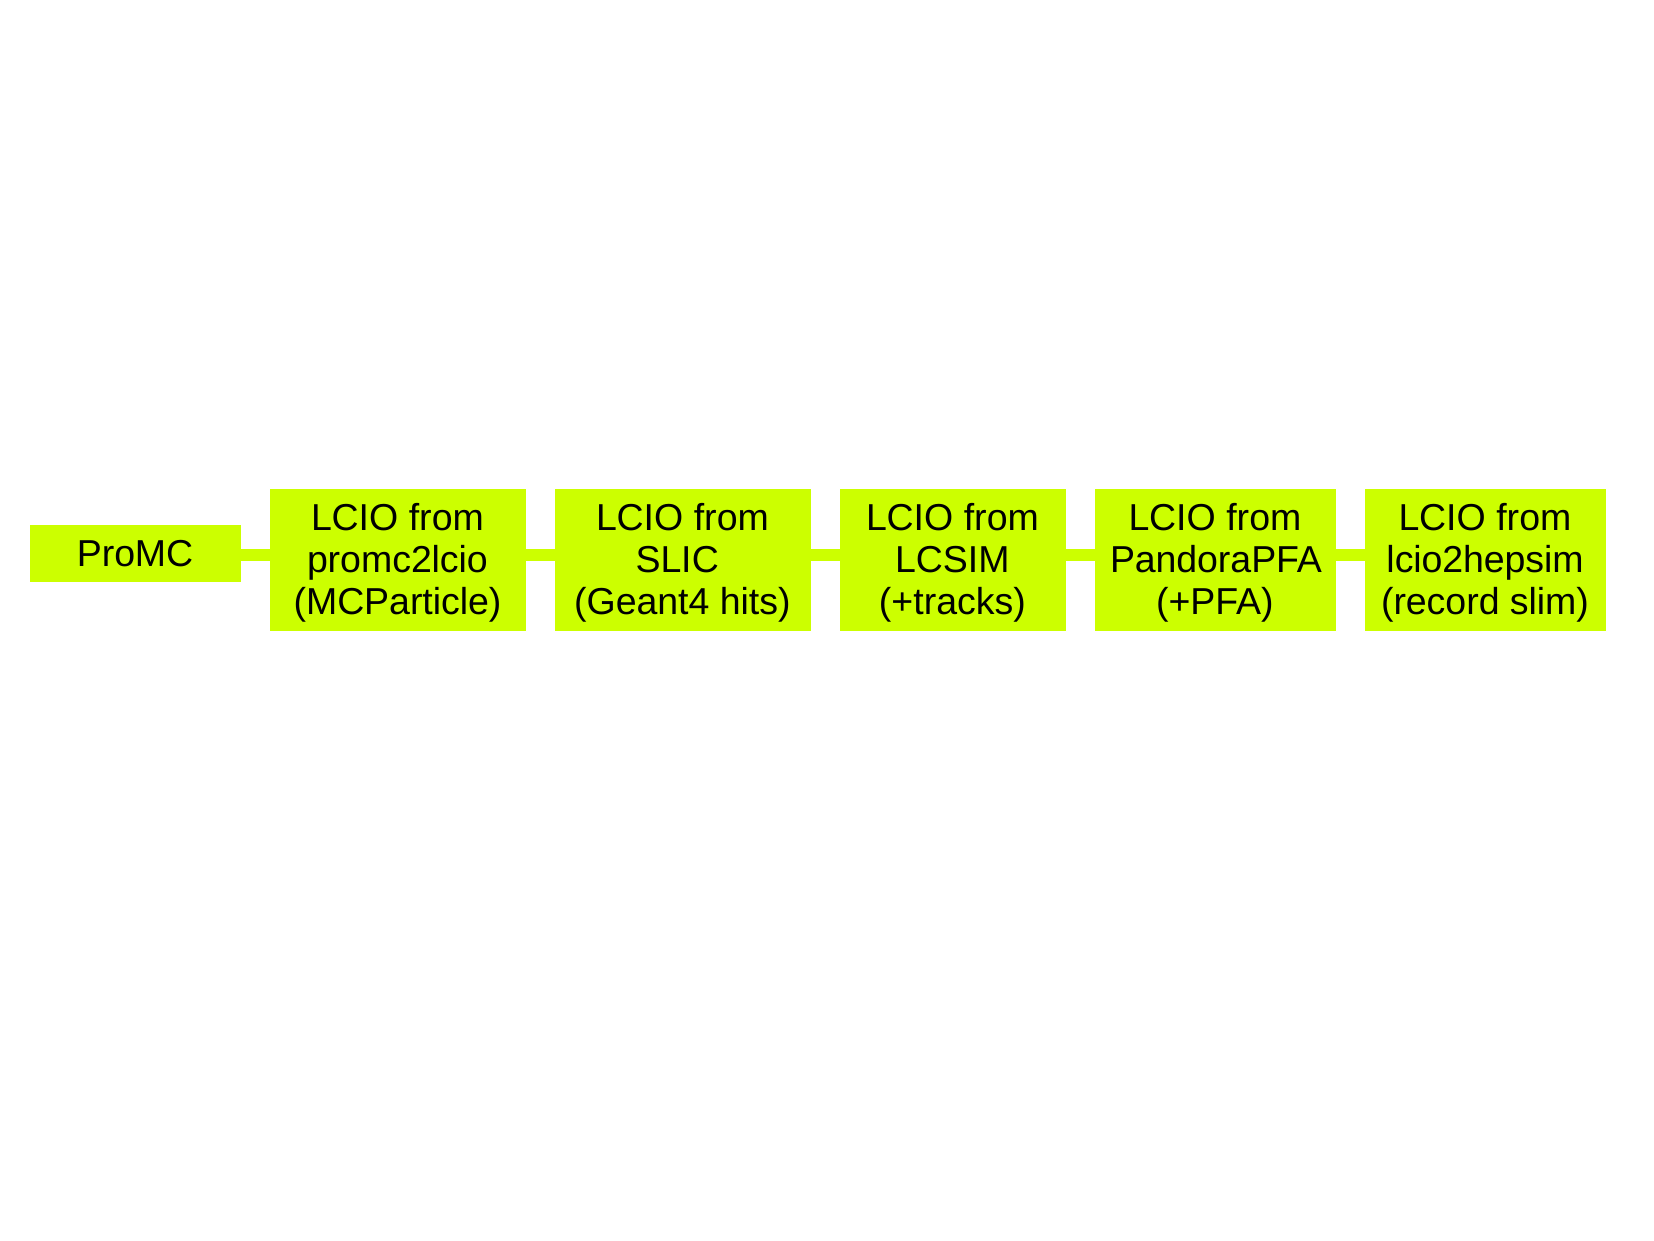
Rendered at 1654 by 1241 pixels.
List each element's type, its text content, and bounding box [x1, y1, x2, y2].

text_box LCIO from promc2lcio (MCParticle) [270, 489, 526, 631]
text_box LCIO from SLIC (Geant4 hits) [555, 489, 811, 631]
text_box LCIO from lcio2hepsim (record slim) [1365, 489, 1606, 631]
text_box LCIO from LCSIM (+tracks) [840, 489, 1066, 631]
text_box ProMC [30, 525, 241, 582]
text_box LCIO from PandoraPFA (+PFA) [1095, 489, 1336, 631]
